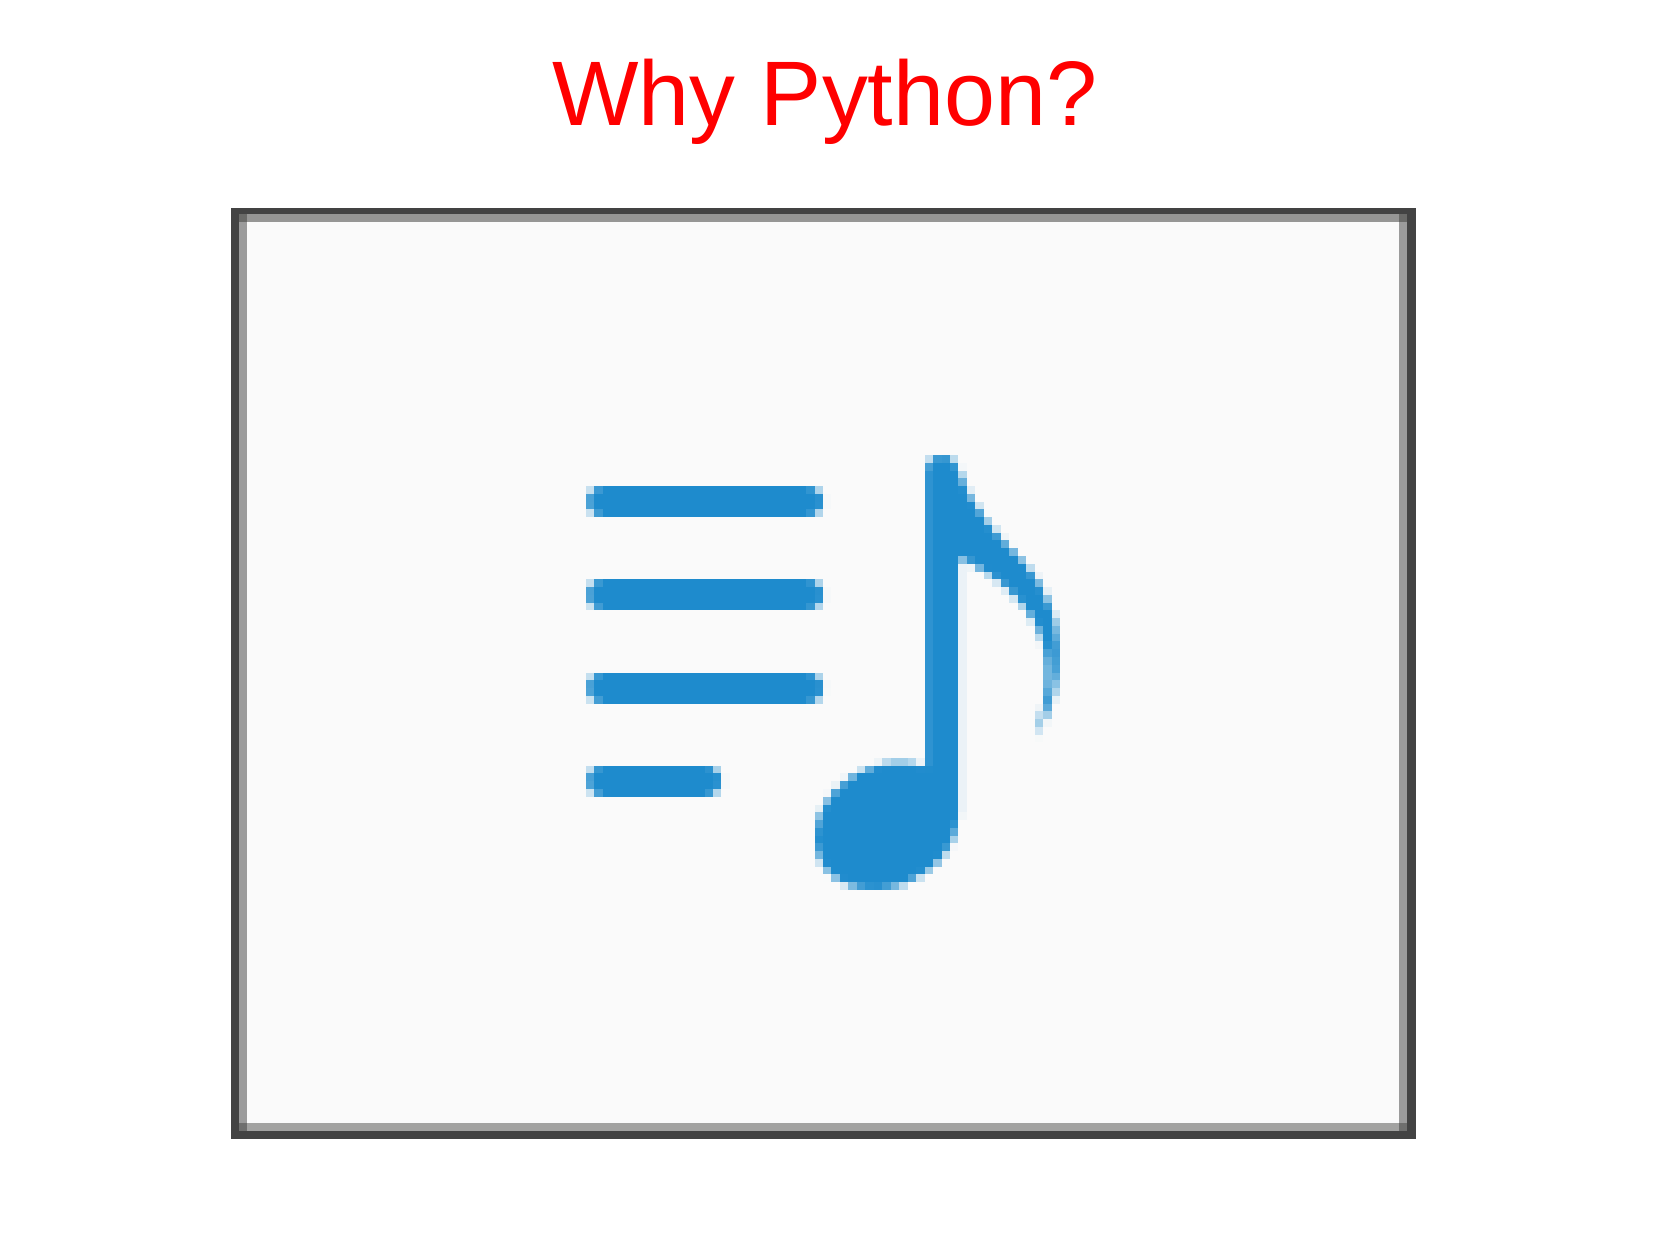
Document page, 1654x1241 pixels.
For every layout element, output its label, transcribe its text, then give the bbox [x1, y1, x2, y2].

text_box Why Python? [37, 37, 1613, 151]
text_box [230, 206, 1417, 1140]
